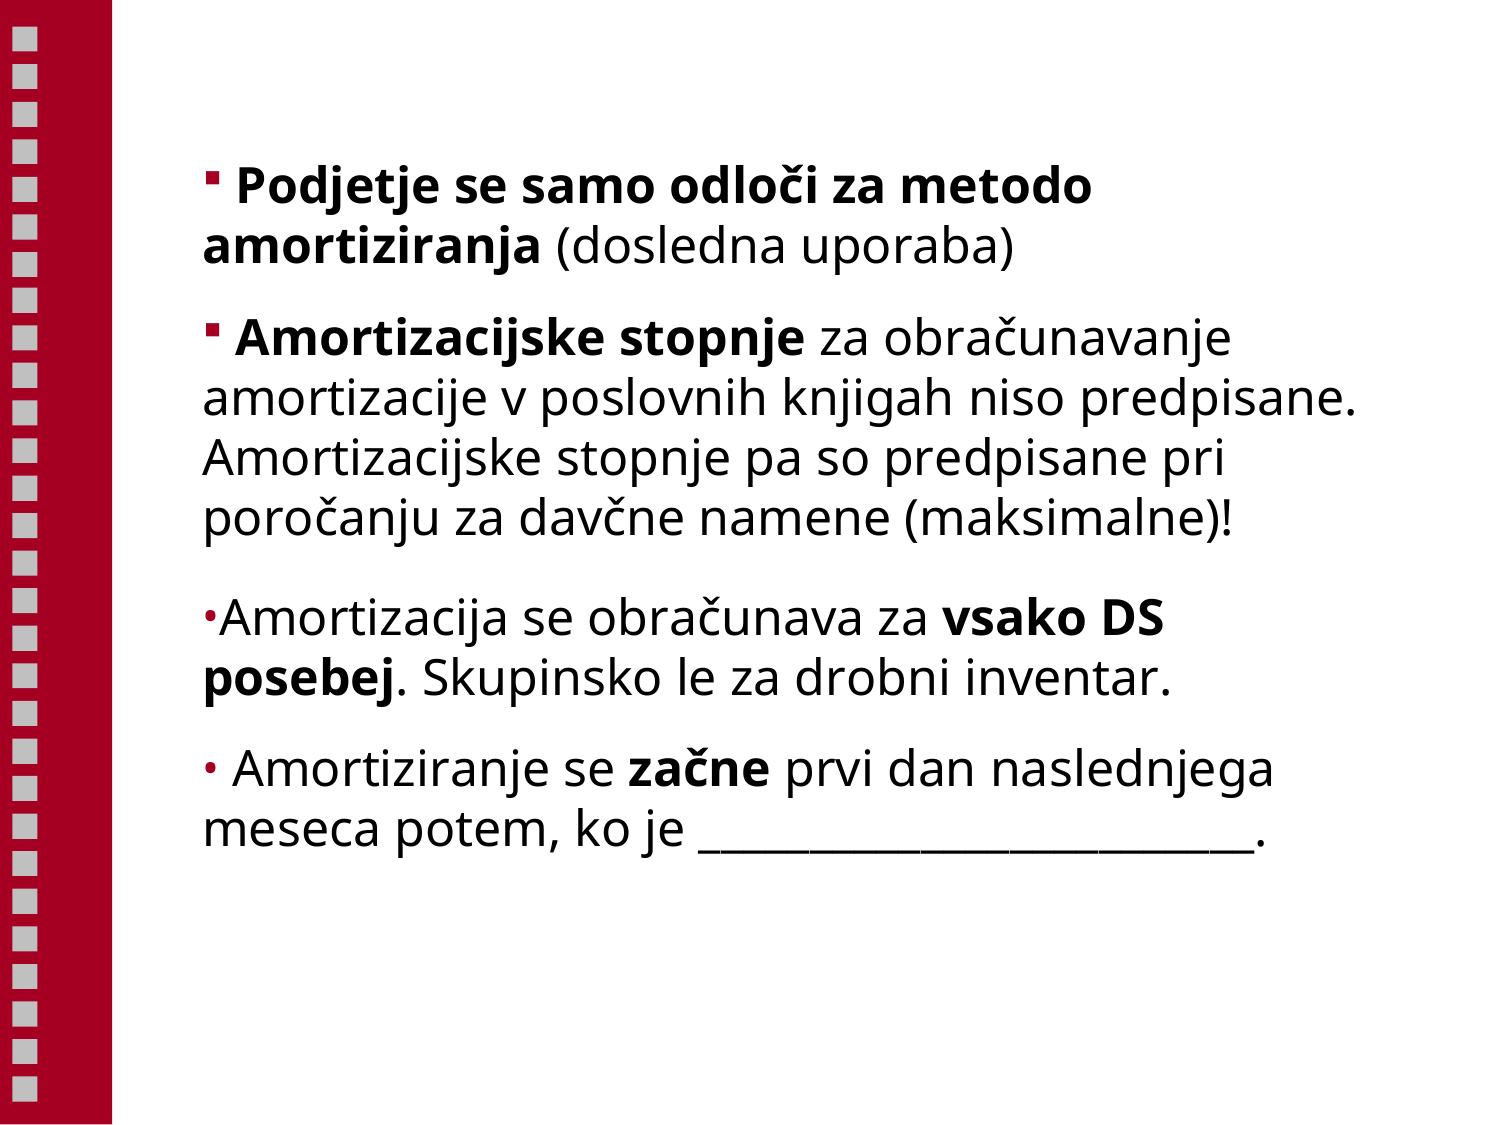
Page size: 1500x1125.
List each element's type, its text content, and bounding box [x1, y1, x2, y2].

text_box Podjetje se samo odloči za metodo amortiziranja (dosledna uporaba) Amortizacijske stopnje za obračunavanje amortizacije v poslovnih knjigah niso predpisane. Amortizacijske stopnje pa so predpisane pri poročanju za davčne namene (maksimalne)! [187, 146, 1388, 553]
text_box Amortizacija se obračunava za vsako DS posebej. Skupinsko le za drobni inventar. Amortiziranje se začne prvi dan naslednjega meseca potem, ko je _________________________. [187, 577, 1401, 865]
